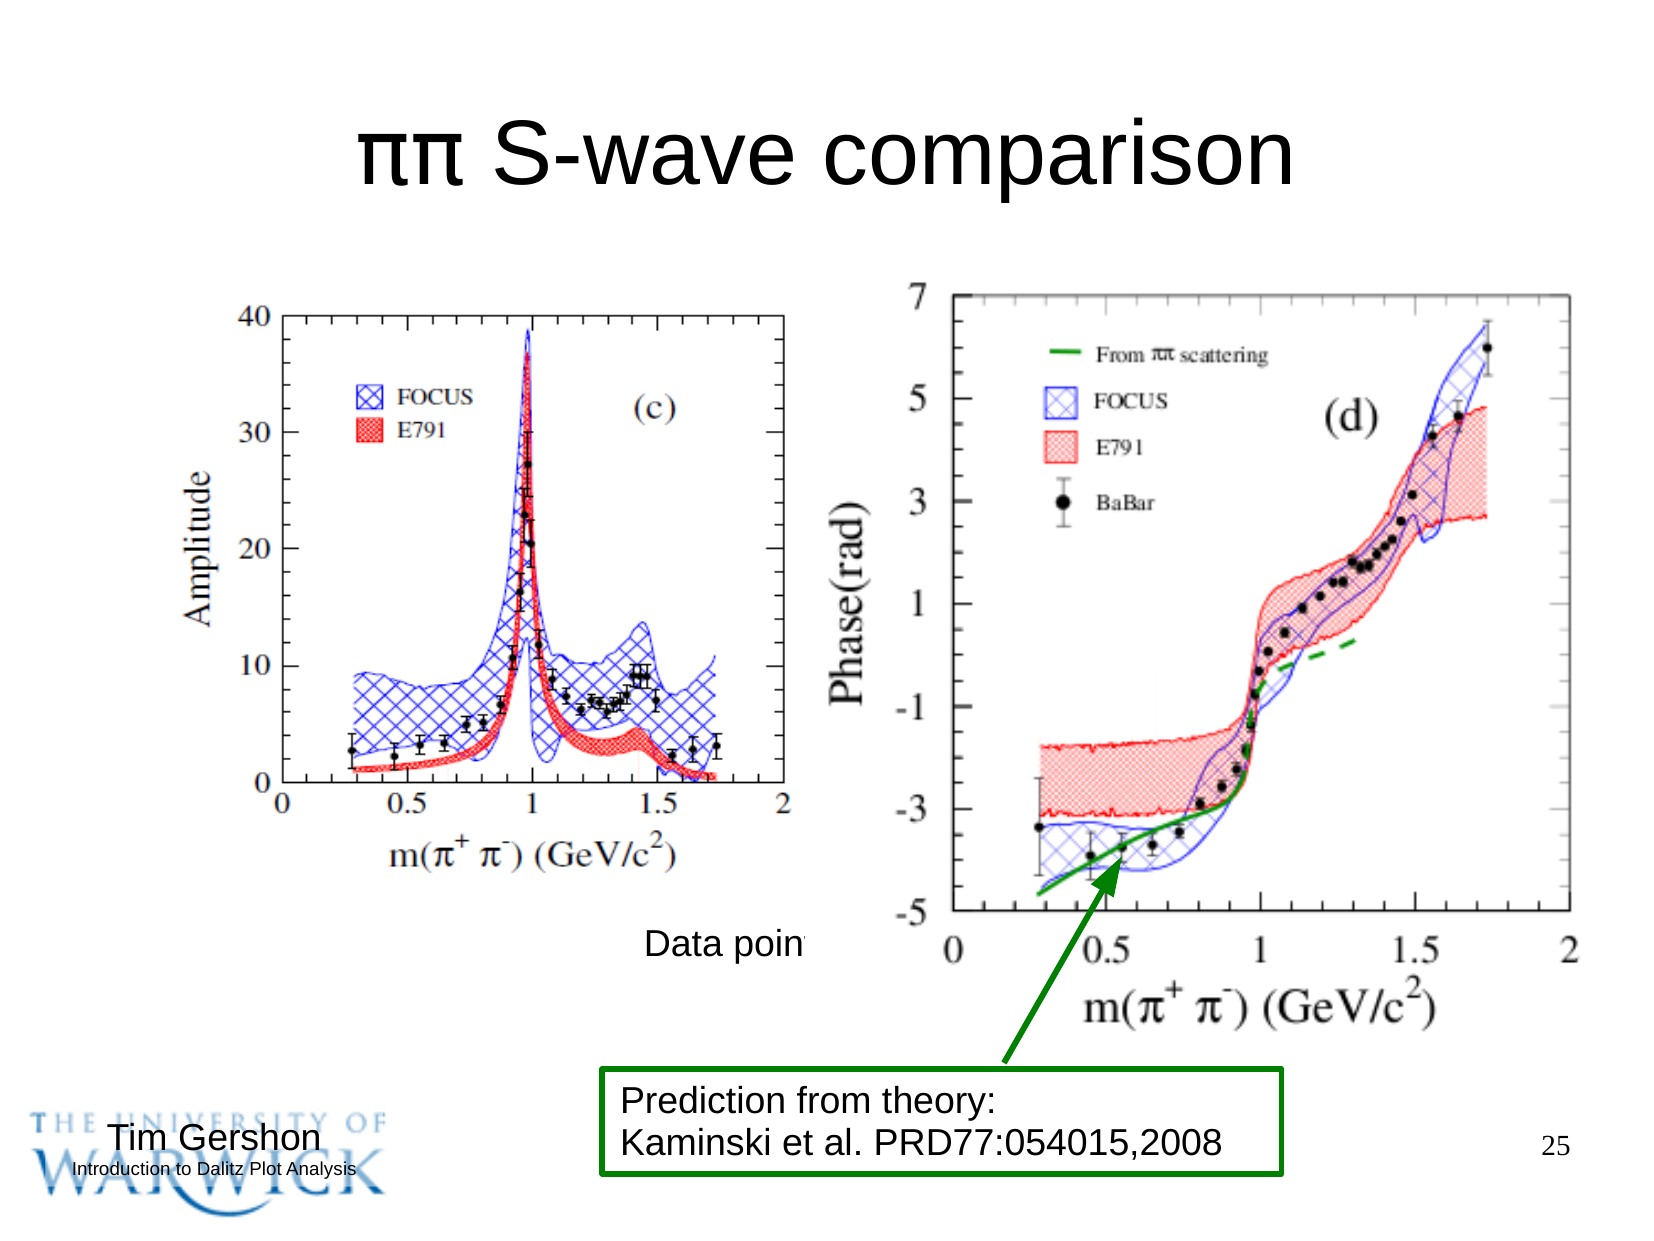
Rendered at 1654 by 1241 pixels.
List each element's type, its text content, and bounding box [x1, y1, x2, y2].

text_box Tim Gershon Introduction to Dalitz Plot Analysis [45, 1108, 383, 1187]
text_box Prediction from theory: Kaminski et al. PRD77:054015,2008 [602, 1068, 1282, 1174]
picture [19, 1106, 406, 1232]
text_box Data points from BaBar [543, 915, 805, 973]
picture [171, 259, 1618, 1058]
title ππ S-wave comparison [82, 49, 1571, 257]
